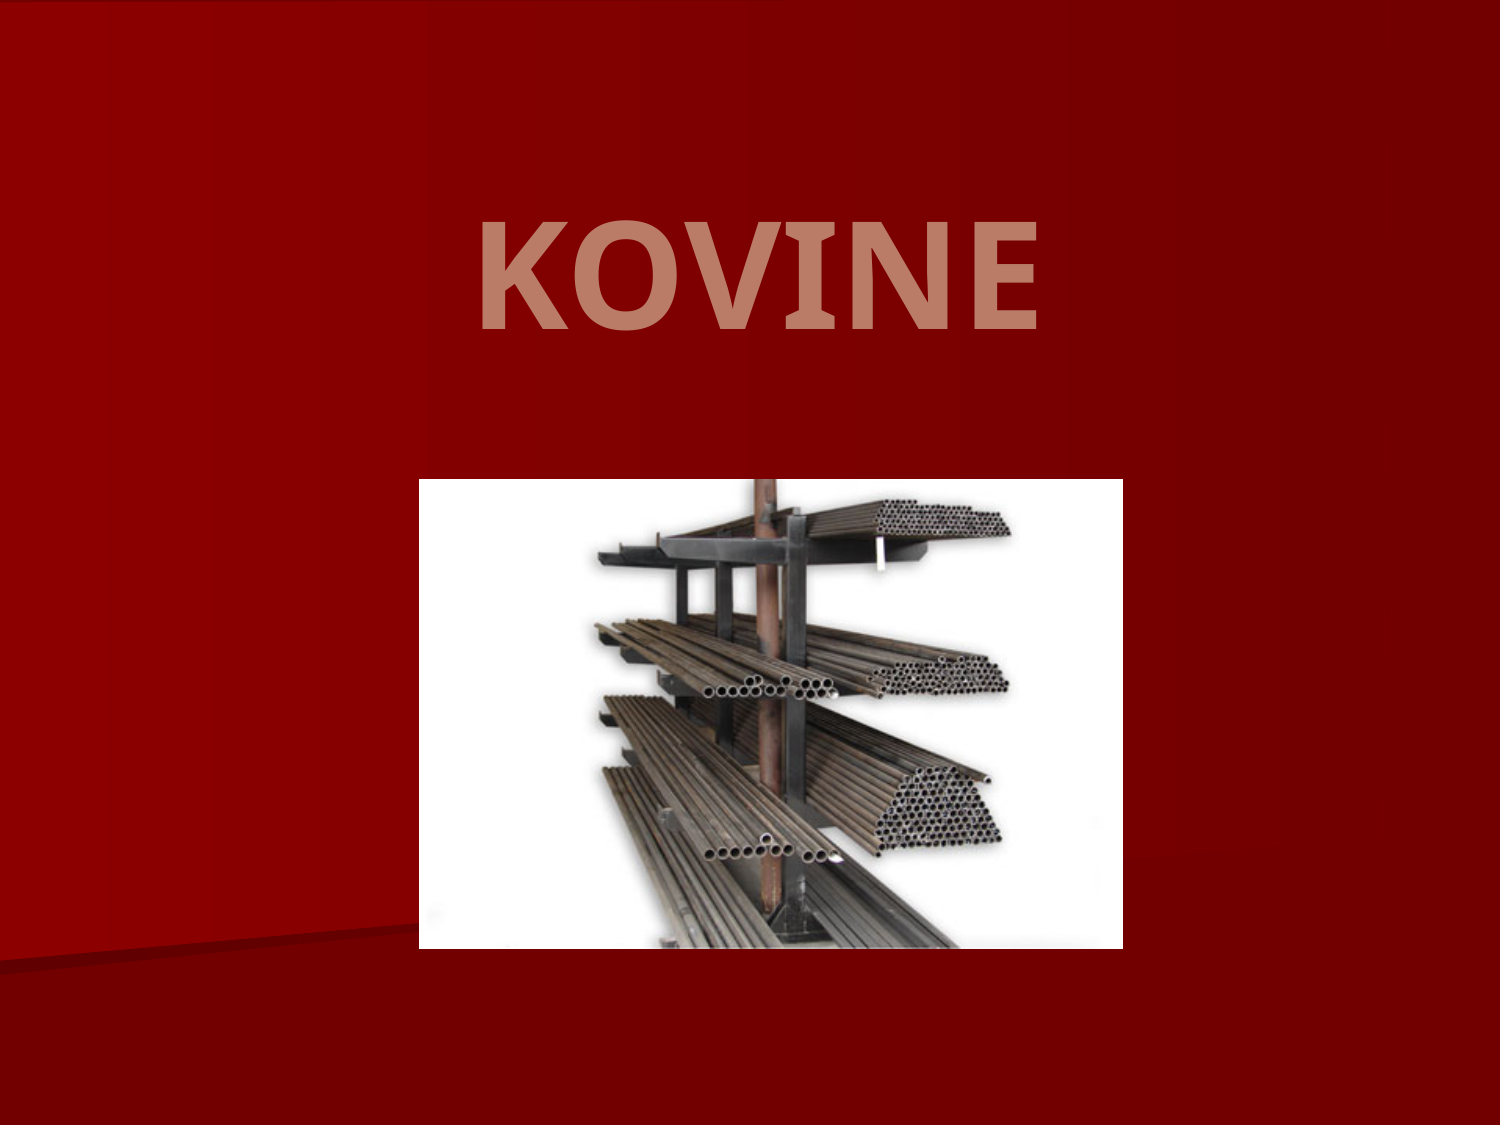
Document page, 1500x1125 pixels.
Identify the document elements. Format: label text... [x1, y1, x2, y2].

text_box KOVINE [312, 172, 1203, 368]
picture [419, 479, 1123, 949]
